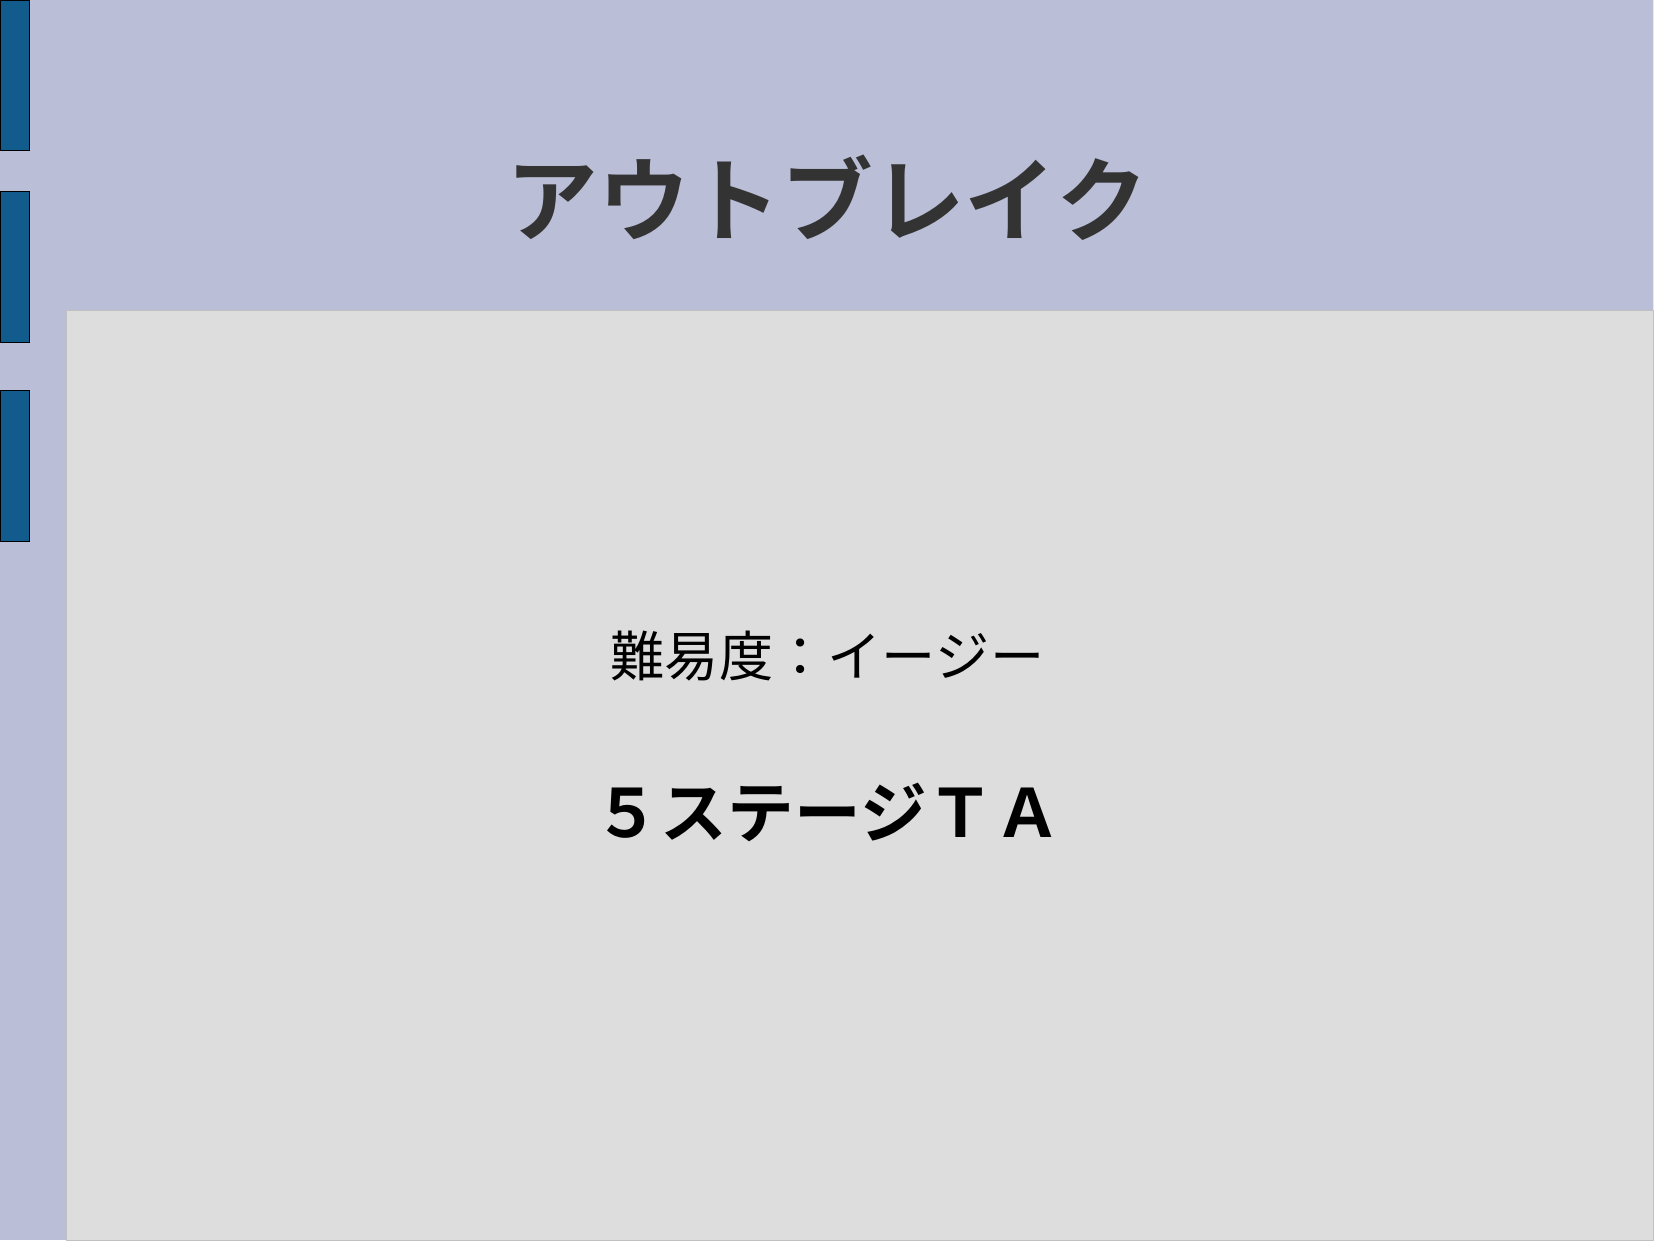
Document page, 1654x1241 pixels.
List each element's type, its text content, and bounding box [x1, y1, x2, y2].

subtitle 難易度：イージー ５ステージＴＡ [121, 344, 1534, 1127]
title アウトブレイク [121, 91, 1534, 299]
